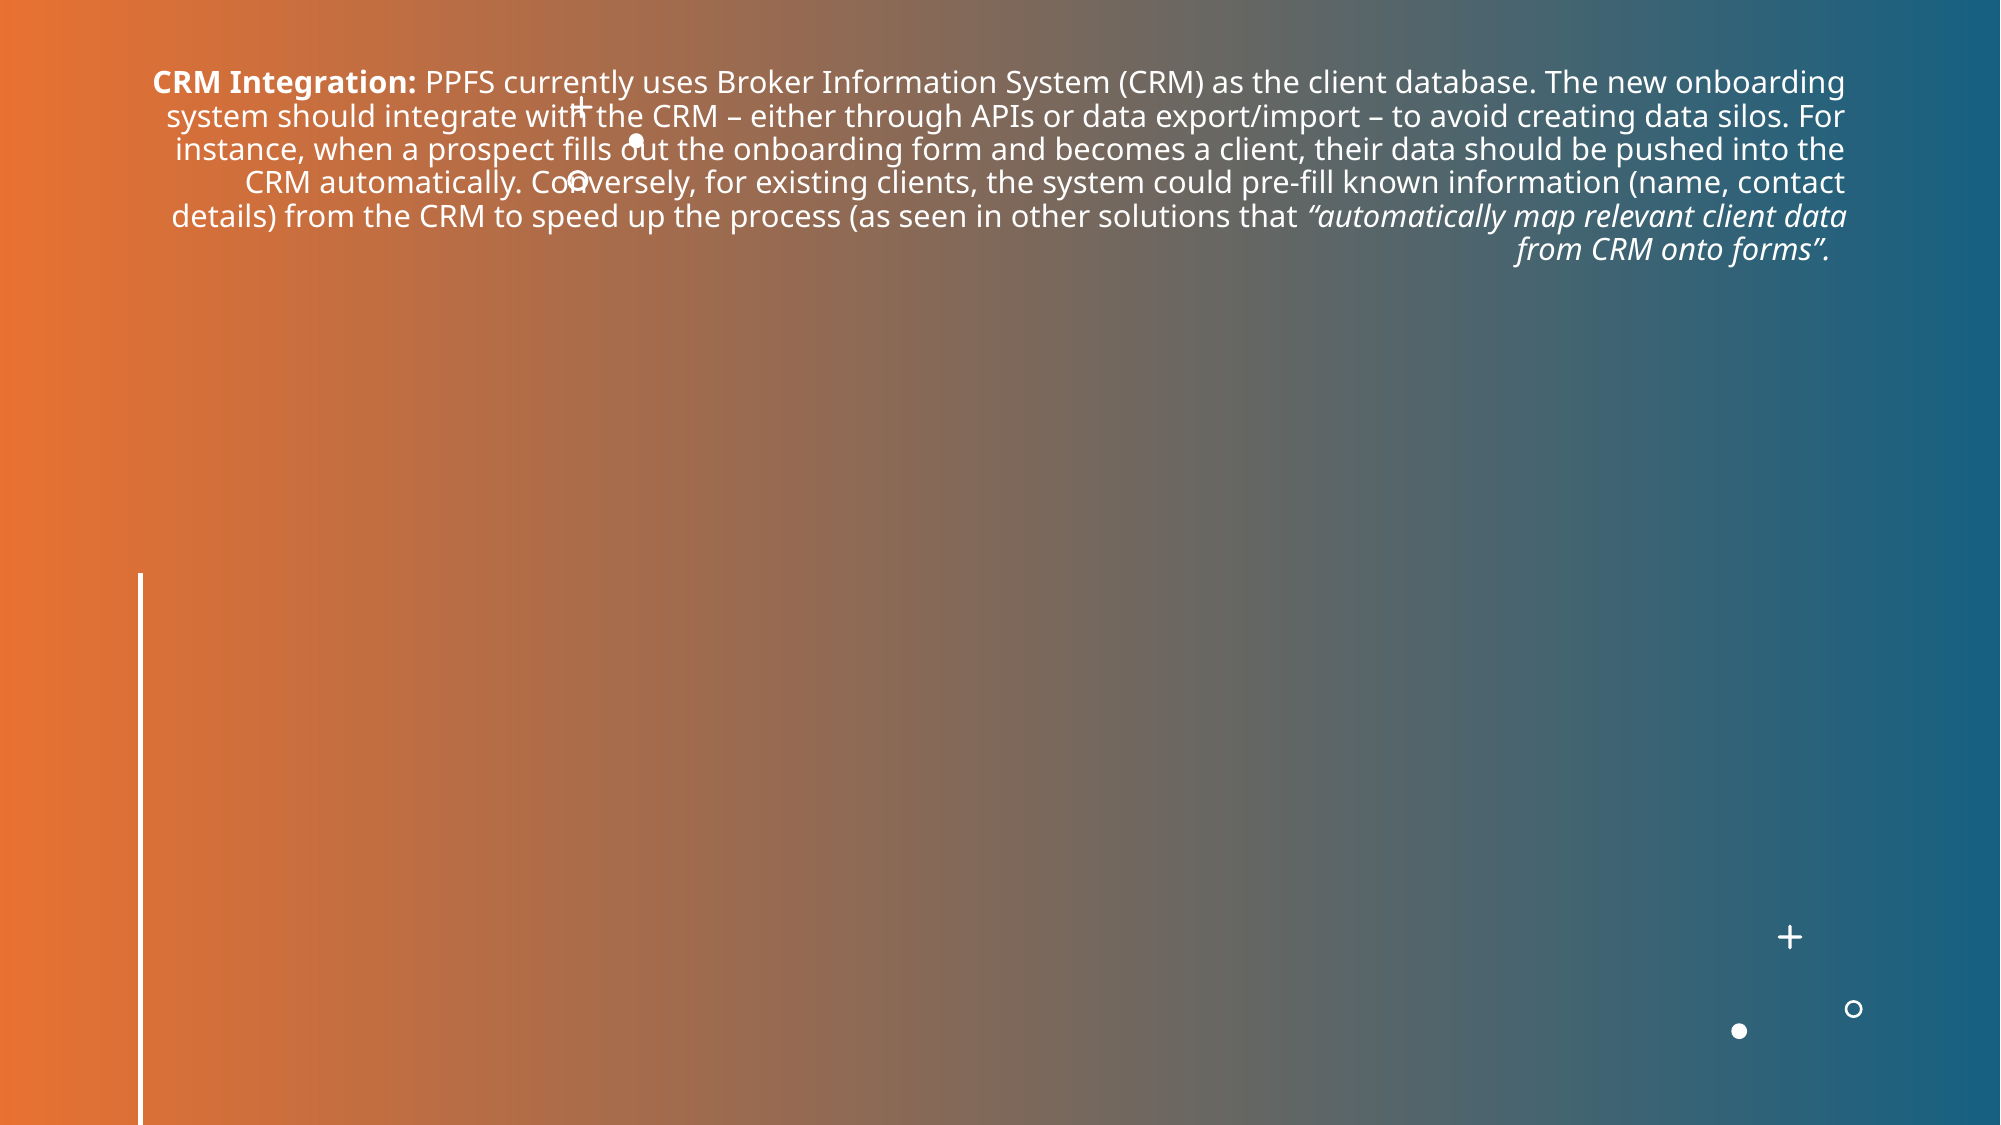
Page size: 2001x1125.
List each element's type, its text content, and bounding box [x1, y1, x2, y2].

text_box [0, 0, 2000, 1125]
title CRM Integration: PPFS currently uses Broker Information System (CRM) as the client database. The new onboarding system should integrate with the CRM – either through APIs or data export/import – to avoid creating data silos. For instance, when a prospect fills out the onboarding form and becomes a client, their data should be pushed into the CRM automatically. Conversely, for existing clients, the system could pre-fill known information (name, contact details) from the CRM to speed up the process (as seen in other solutions that “automatically map relevant client data from CRM onto forms”. [636, 95, 1812, 779]
